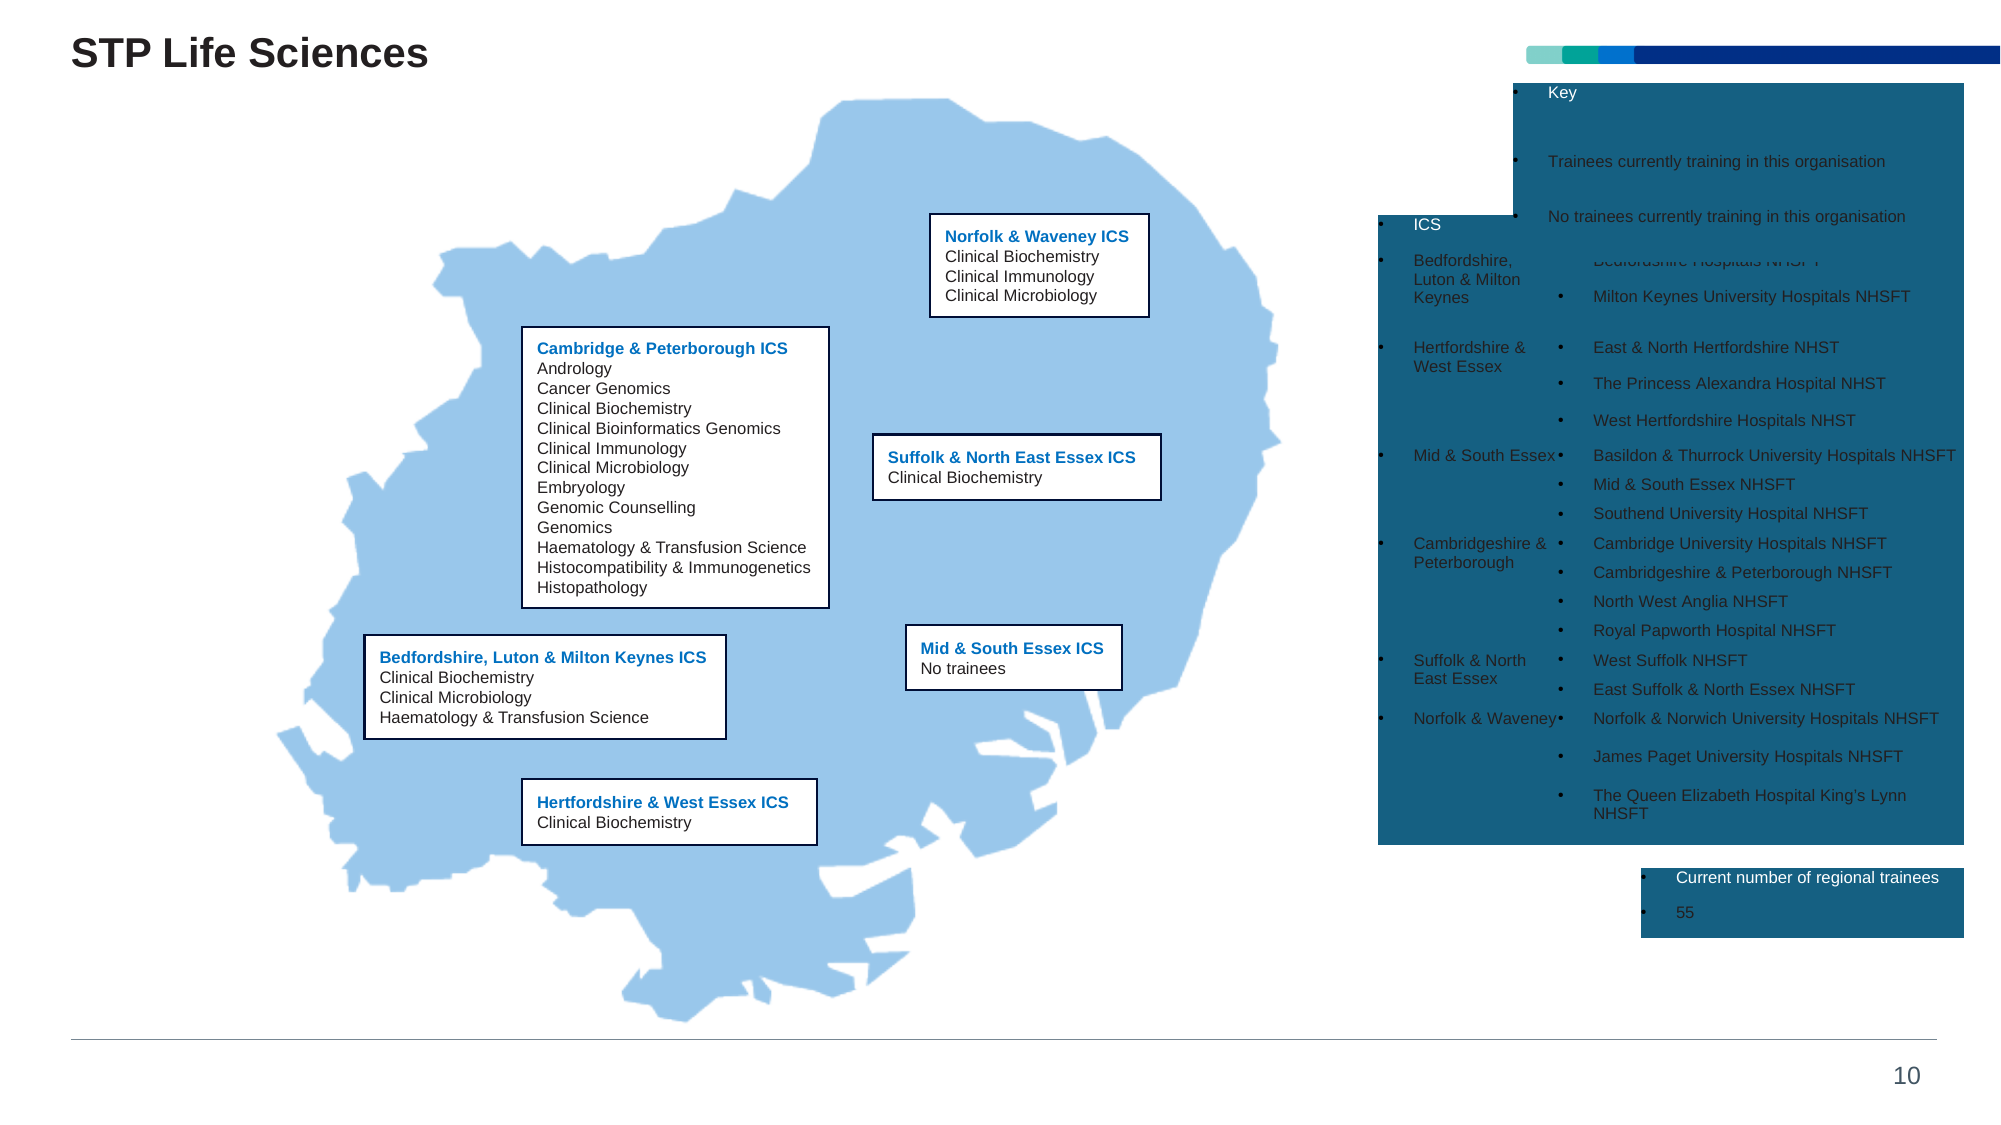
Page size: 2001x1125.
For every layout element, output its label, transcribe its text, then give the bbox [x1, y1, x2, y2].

text_box Bedfordshire, Luton & Milton Keynes ICS Clinical Biochemistry Clinical Microbiology Haematology & Transfusion Science [364, 635, 726, 739]
title STP Life Sciences [70, 32, 1513, 79]
text_box Suffolk & North East Essex ICS Clinical Biochemistry [873, 434, 1161, 500]
table_header ICS [1378, 215, 1513, 251]
text_box Cambridge & Peterborough ICS Andrology Cancer Genomics Clinical Biochemistry Clinical Bioinformatics Genomics Clinical Immunology Clinical Microbiology Embryology Genomic Counselling Genomics Haematology & Transfusion Science Histocompatibility & Immunogenetics Histopathology [522, 327, 829, 608]
table_cell Milton Keynes University Hospitals NHSFT [1558, 287, 1964, 339]
table_cell No trainees currently training in this organisation [1513, 207, 1907, 262]
table_cell The Princess Alexandra Hospital NHST [1558, 375, 1964, 411]
text_box Hertfordshire & West Essex ICS Clinical Biochemistry [522, 779, 817, 845]
table_cell Norfolk & Waveney [1378, 709, 1558, 845]
table_cell The Queen Elizabeth Hospital King’s Lynn NHSFT [1558, 786, 1964, 845]
table_cell East Suffolk & North Essex NHSFT [1558, 680, 1964, 709]
picture [257, 84, 1302, 1041]
table_cell 55 [1641, 903, 1964, 938]
table_cell Mid & South Essex [1378, 447, 1558, 534]
table_cell Cambridgeshire & Peterborough [1378, 534, 1558, 651]
table_cell Norfolk & Norwich University Hospitals NHSFT [1558, 709, 1964, 748]
table_cell Southend University Hospital NHSFT [1558, 505, 1964, 534]
text_box Mid & South Essex ICS No trainees [906, 625, 1122, 690]
table_cell James Paget University Hospitals NHSFT [1558, 748, 1964, 786]
table_cell Cambridge University Hospitals NHSFT [1558, 534, 1964, 563]
table_cell Mid & South Essex NHSFT [1558, 476, 1964, 505]
table_header [1907, 83, 1964, 152]
table_cell Bedfordshire Hospitals NHSFT [1558, 262, 1964, 287]
table_cell West Suffolk NHSFT [1558, 651, 1964, 680]
table_header Current number of regional trainees [1641, 868, 1964, 903]
table_cell North West Anglia NHSFT [1558, 592, 1964, 622]
table_cell Cambridgeshire & Peterborough NHSFT [1558, 563, 1964, 592]
text_box Norfolk & Waveney ICS Clinical Biochemistry Clinical Immunology Clinical Microbiology [930, 214, 1149, 317]
table_header Key [1513, 83, 1907, 152]
table_cell Hertfordshire & West Essex [1378, 339, 1558, 447]
table_cell Royal Papworth Hospital NHSFT [1558, 622, 1964, 651]
table_cell Suffolk & North East Essex [1378, 651, 1558, 709]
table_cell Bedfordshire, Luton & Milton Keynes [1378, 251, 1558, 339]
table_cell Basildon & Thurrock University Hospitals NHSFT [1558, 447, 1964, 476]
table_cell West Hertfordshire Hospitals NHST [1558, 411, 1964, 447]
table_cell East & North Hertfordshire NHST [1558, 339, 1964, 375]
table_cell Trainees currently training in this organisation [1513, 152, 1907, 207]
table_cell [1907, 207, 1964, 262]
table_cell [1907, 152, 1964, 207]
